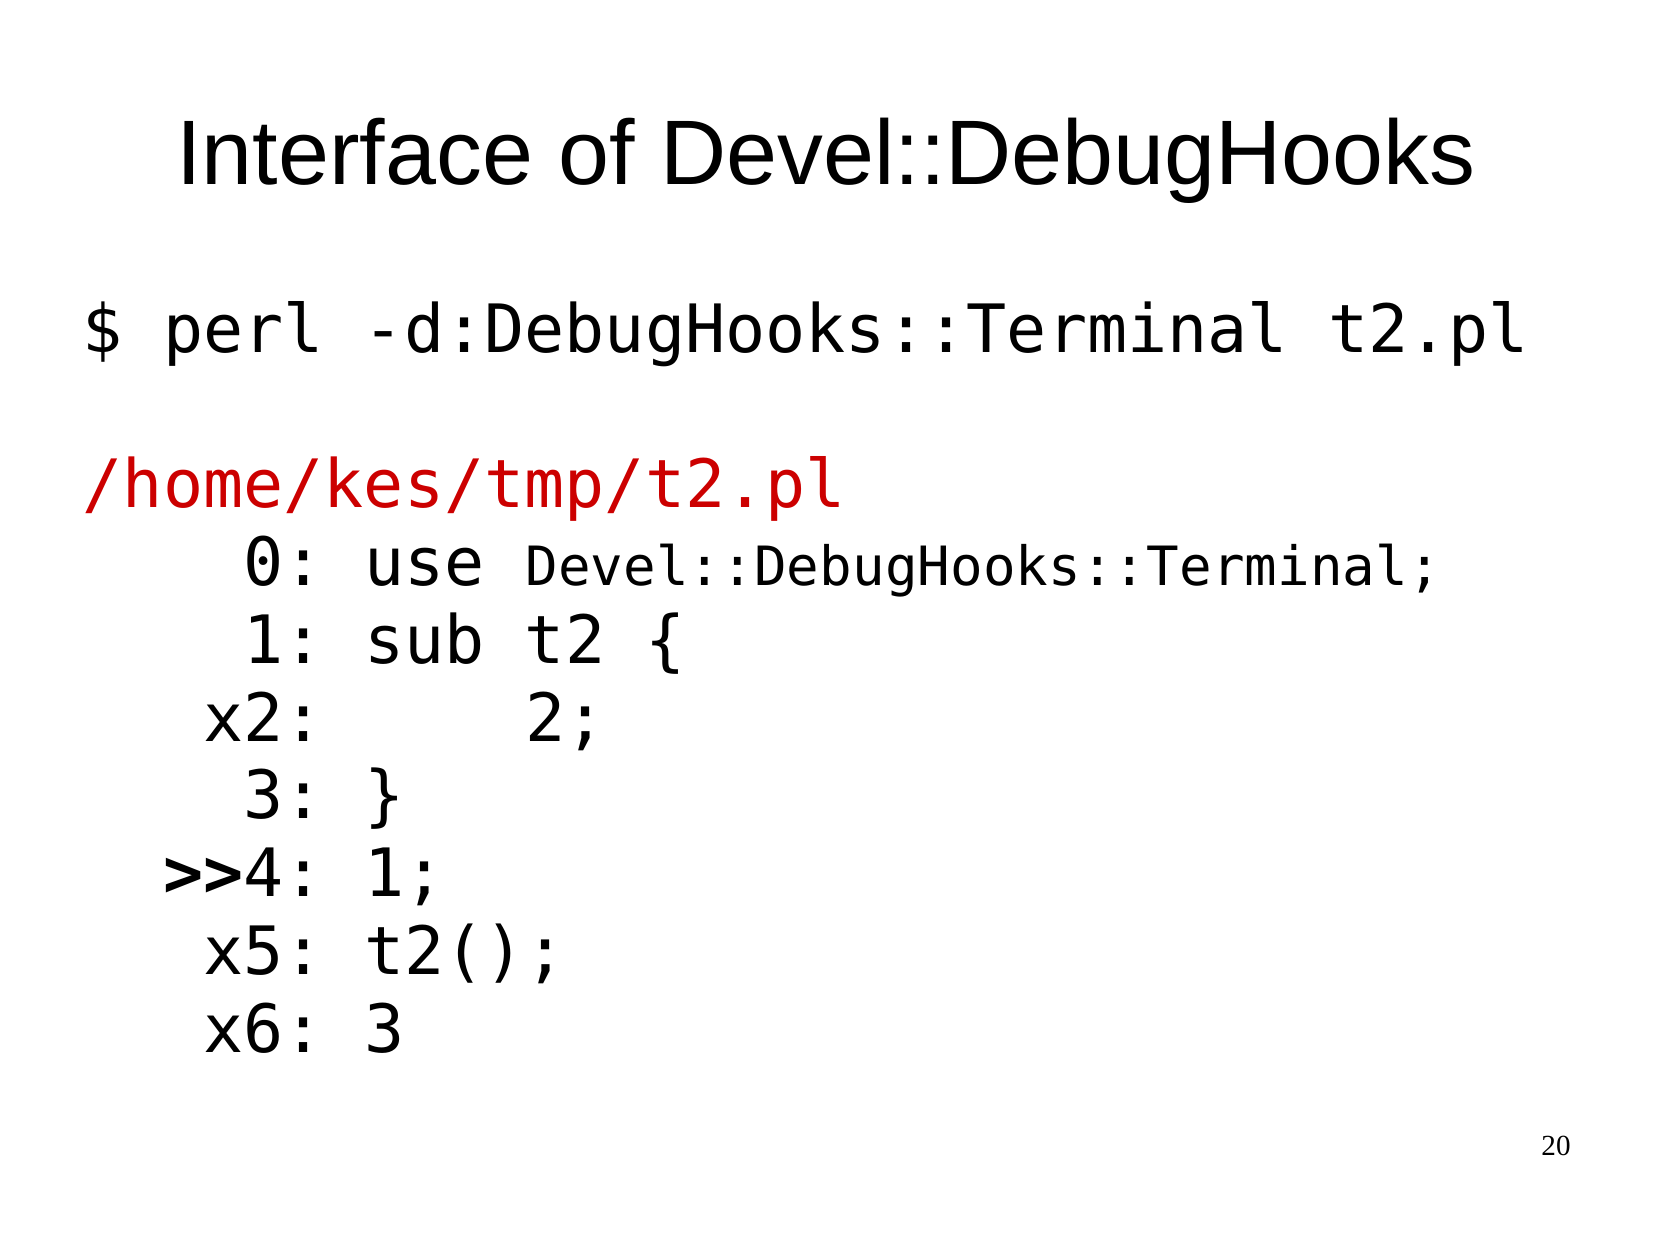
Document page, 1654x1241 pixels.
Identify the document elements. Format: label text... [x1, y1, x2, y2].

subtitle $ perl -d:DebugHooks::Terminal t2.pl /home/kes/tmp/t2.pl 0: use Devel::DebugHooks::Terminal; 1: sub t2 { x2: 2; 3: } >>4: 1; x5: t2(); x6: 3 [82, 290, 1571, 1158]
title Interface of Devel::DebugHooks [82, 49, 1571, 257]
